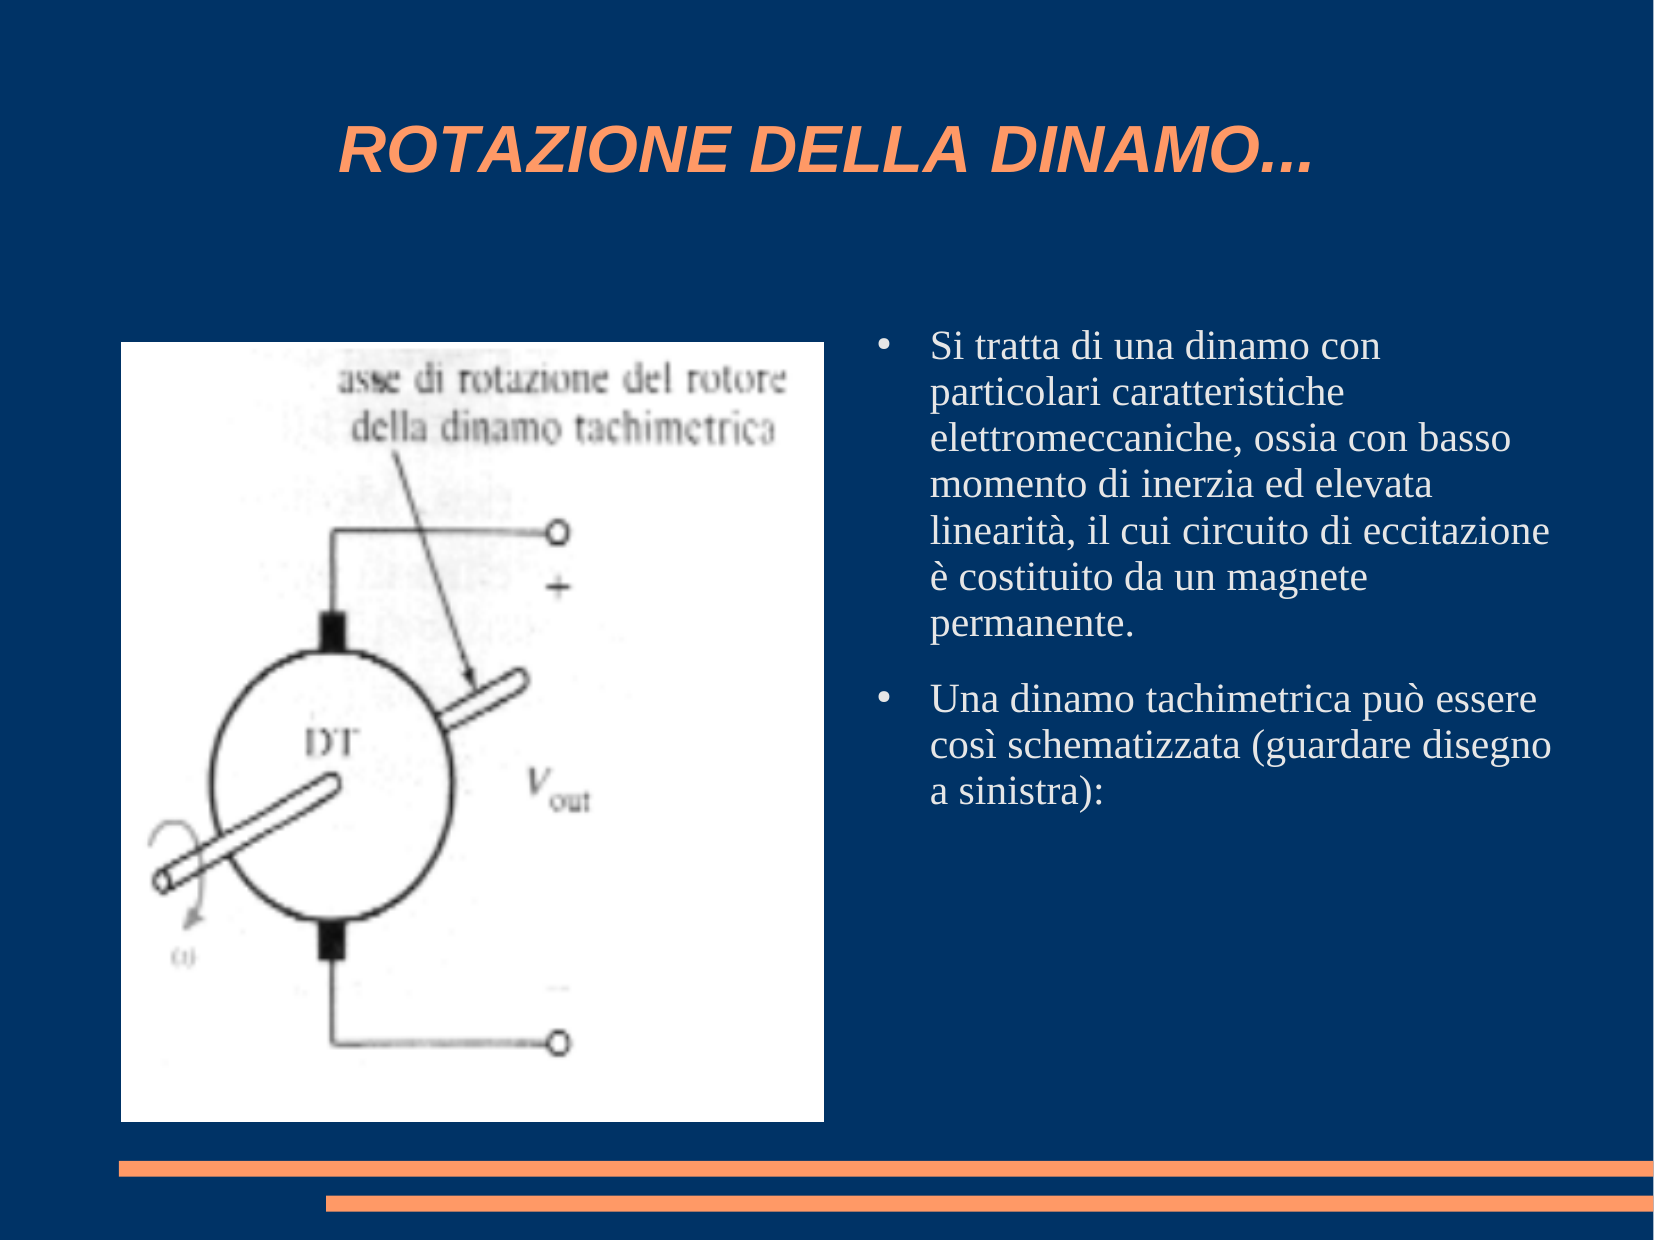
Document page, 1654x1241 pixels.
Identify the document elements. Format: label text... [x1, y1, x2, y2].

title ROTAZIONE DELLA DINAMO... [121, 46, 1534, 254]
list Si tratta di una dinamo con particolari caratteristiche elettromeccaniche, ossia con basso momento di inerzia ed elevata linearità, il cui circuito di eccitazione è costituito da un magnete permanente. Una dinamo tachimetrica può essere così schematizzata (guardare disegno a sinistra): [858, 322, 1562, 1132]
picture [121, 342, 824, 1123]
